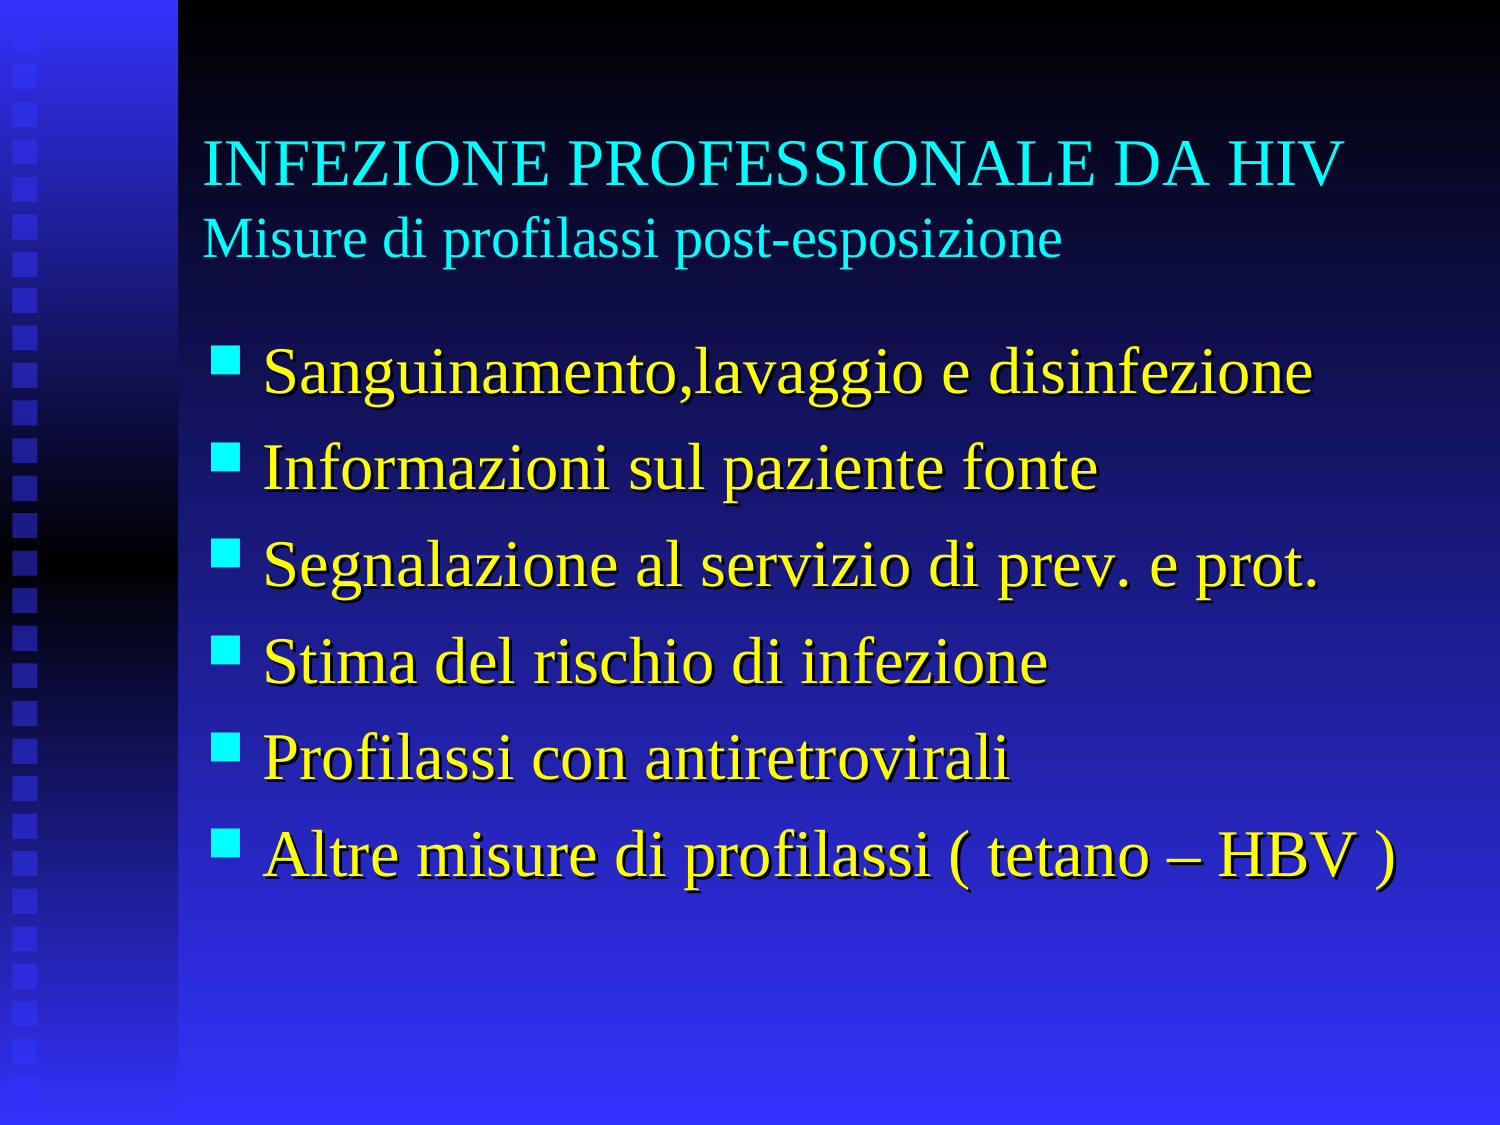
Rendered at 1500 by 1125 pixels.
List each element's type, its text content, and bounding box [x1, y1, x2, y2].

text_box INFEZIONE PROFESSIONALE DA HIV Misure di profilassi post-esposizione [187, 99, 1463, 288]
text_box Sanguinamento,lavaggio e disinfezione Informazioni sul paziente fonte Segnalazione al servizio di prev. e prot. Stima del rischio di infezione Profilassi con antiretrovirali Altre misure di profilassi ( tetano – HBV ) [191, 319, 1467, 995]
